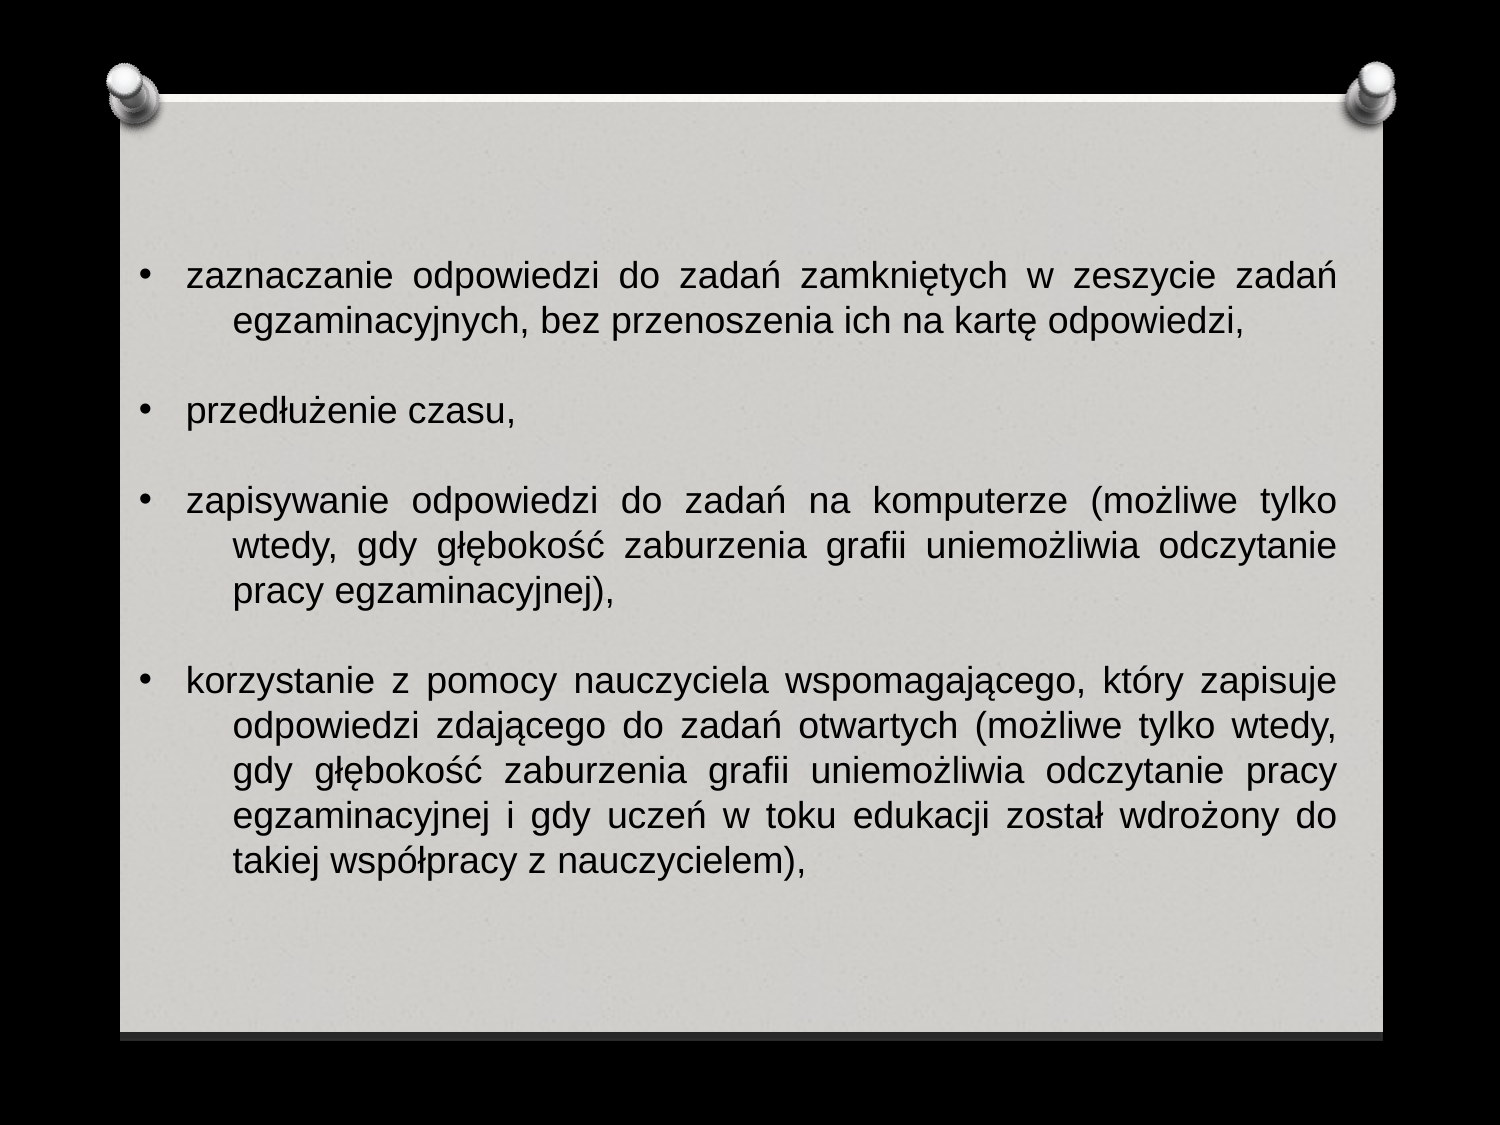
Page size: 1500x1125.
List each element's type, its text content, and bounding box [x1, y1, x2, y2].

text_box zaznaczanie odpowiedzi do zadań zamkniętych w zeszycie zadań egzaminacyjnych, bez przenoszenia ich na kartę odpowiedzi, przedłużenie czasu, zapisywanie odpowiedzi do zadań na komputerze (możliwe tylko wtedy, gdy głębokość zaburzenia grafii uniemożliwia odczytanie pracy egzaminacyjnej), korzystanie z pomocy nauczyciela wspomagającego, który zapisuje odpowiedzi zdającego do zadań otwartych (możliwe tylko wtedy, gdy głębokość zaburzenia grafii uniemożliwia odczytanie pracy egzaminacyjnej i gdy uczeń w toku edukacji został wdrożony do takiej współpracy z nauczycielem), [123, 243, 1353, 895]
